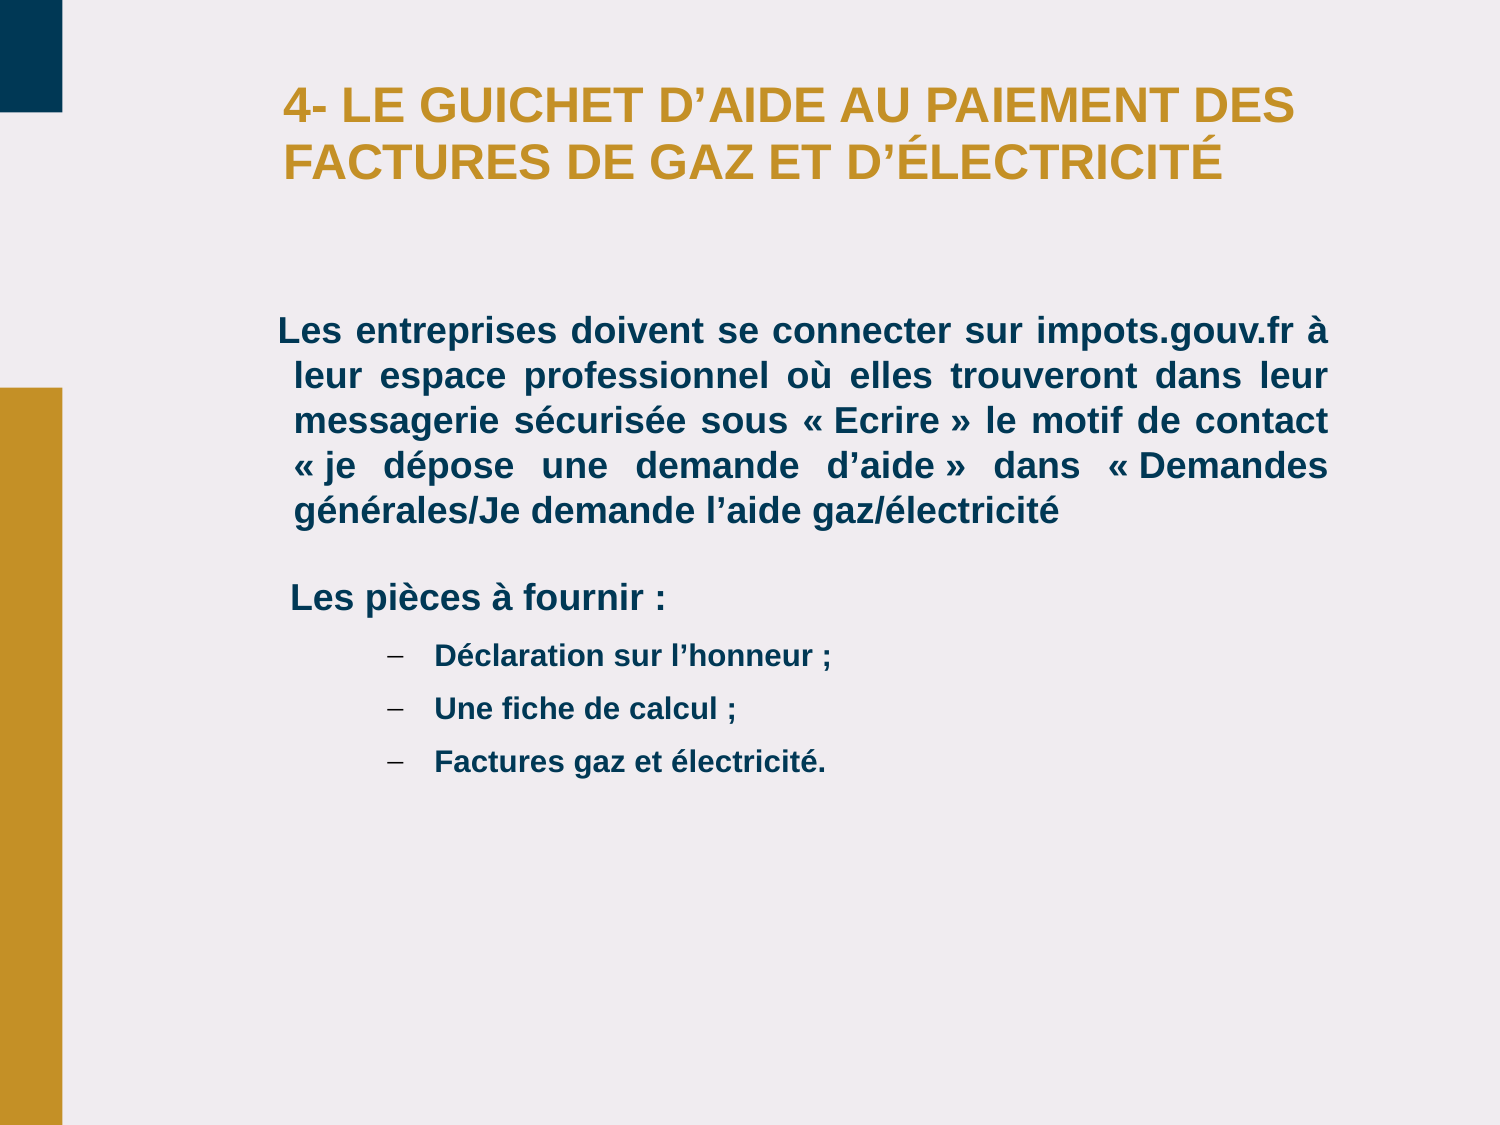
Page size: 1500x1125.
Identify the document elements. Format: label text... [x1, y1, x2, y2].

list Les entreprises doivent se connecter sur impots.gouv.fr à leur espace professionnel où elles trouveront dans leur messagerie sécurisée sous « Ecrire » le motif de contact « je dépose une demande d’aide » dans « Demandes générales/Je demande l’aide gaz/électricité Les pièces à fournir : Déclaration sur l’honneur ; Une fiche de calcul ; Factures gaz et électricité. [237, 306, 1329, 939]
title 4- LE GUICHET D’AIDE AU PAIEMENT DES FACTURES DE GAZ ET D’ÉLECTRICITÉ [283, 77, 1440, 192]
